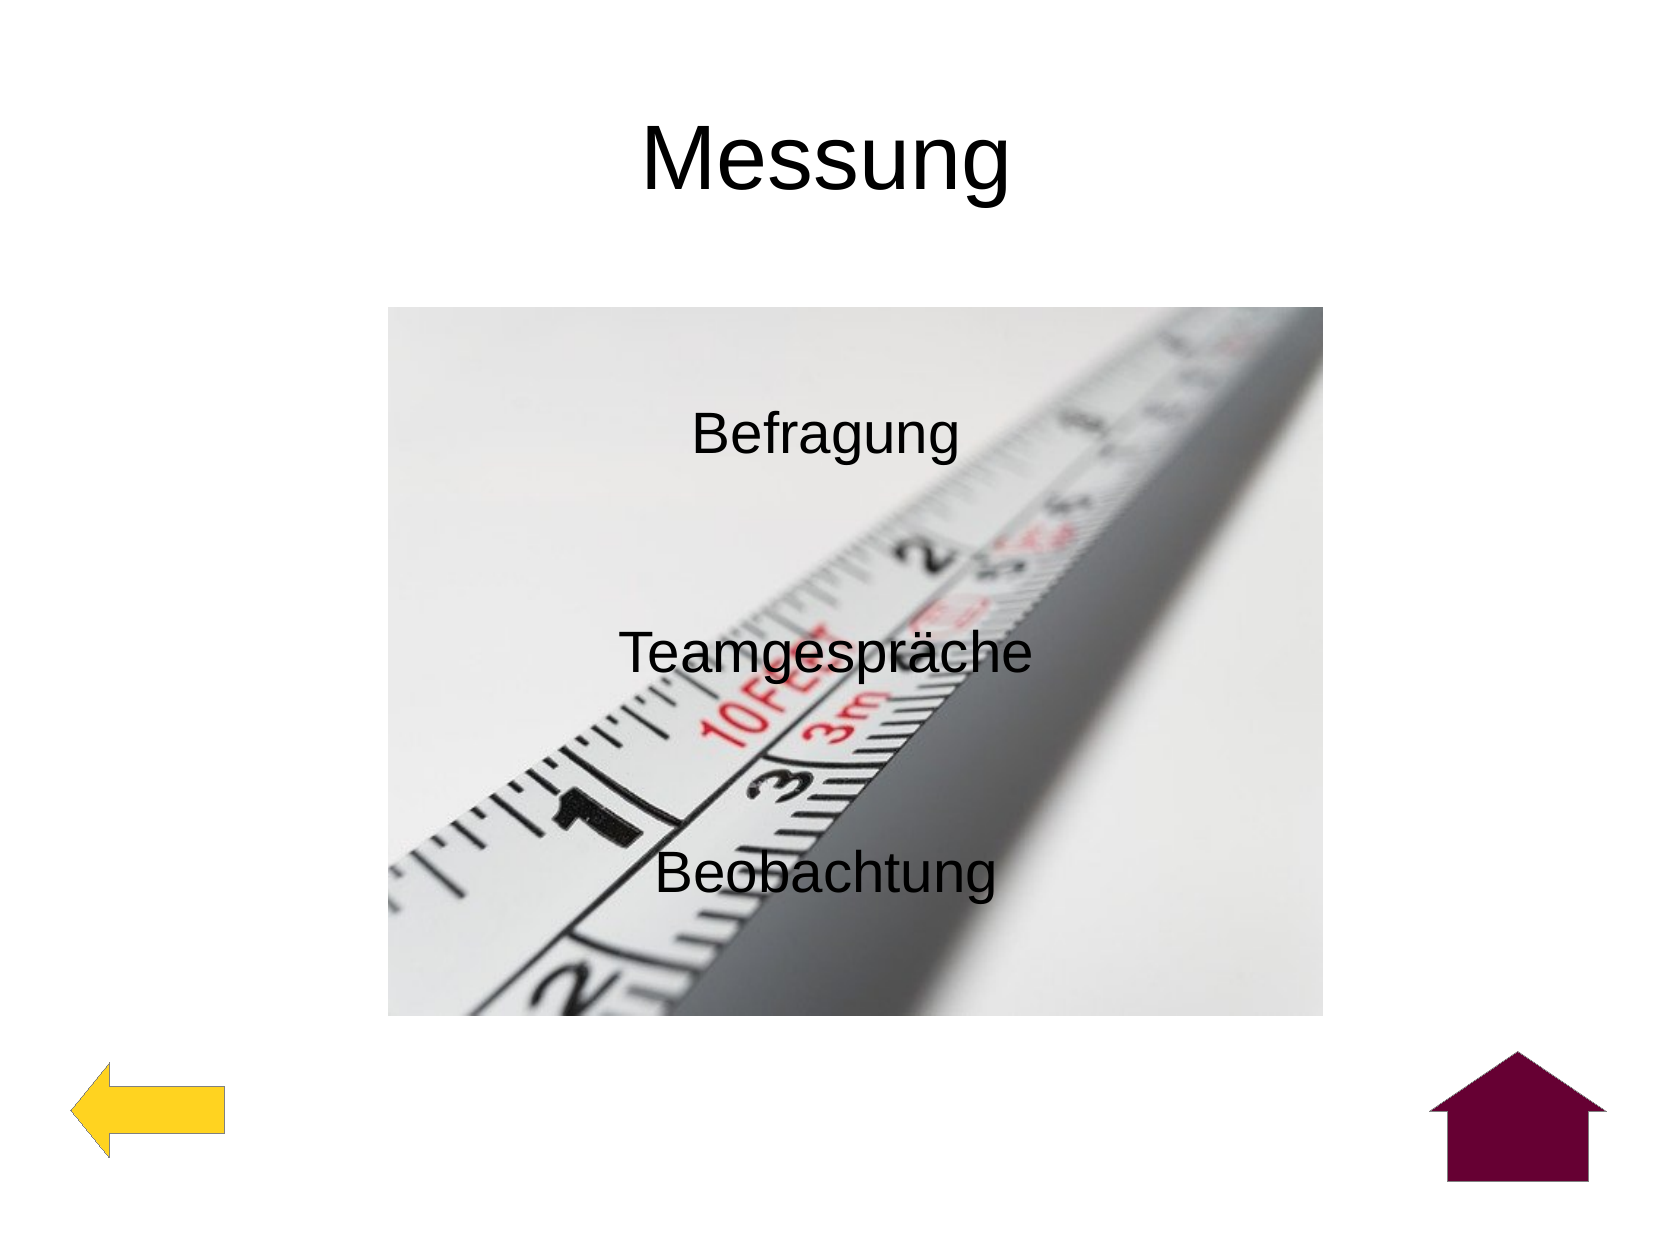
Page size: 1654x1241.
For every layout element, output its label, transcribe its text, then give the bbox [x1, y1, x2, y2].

list Befragung Teamgespräche Beobachtung [82, 290, 1571, 1109]
title Messung [82, 49, 1571, 257]
text_box [70, 1062, 225, 1158]
text_box [1429, 1051, 1607, 1182]
